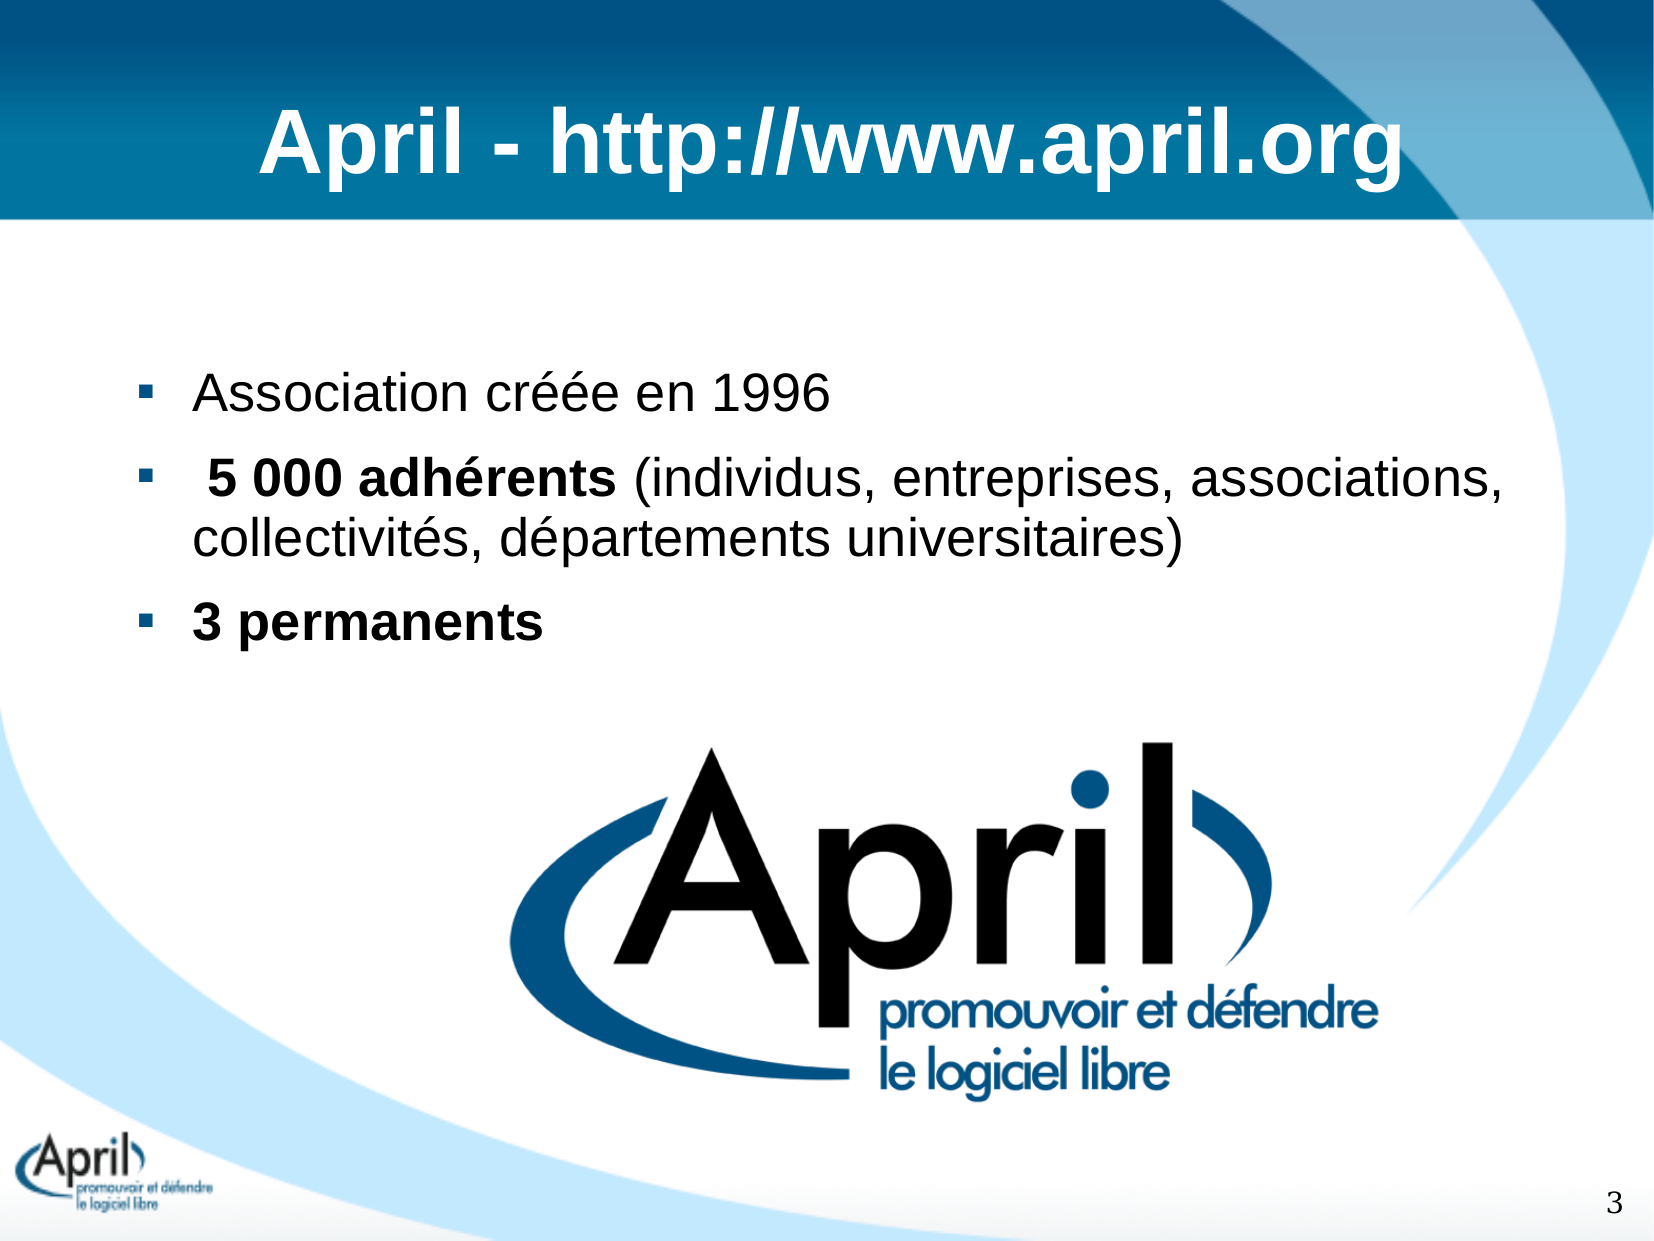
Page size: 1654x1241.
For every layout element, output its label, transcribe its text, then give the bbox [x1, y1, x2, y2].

list Association créée en 1996 5 000 adhérents (individus, entreprises, associations, collectivités, départements universitaires) 3 permanents [121, 362, 1534, 1144]
picture [0, 0, 1654, 1241]
title April - http://www.april.org [126, 38, 1539, 246]
